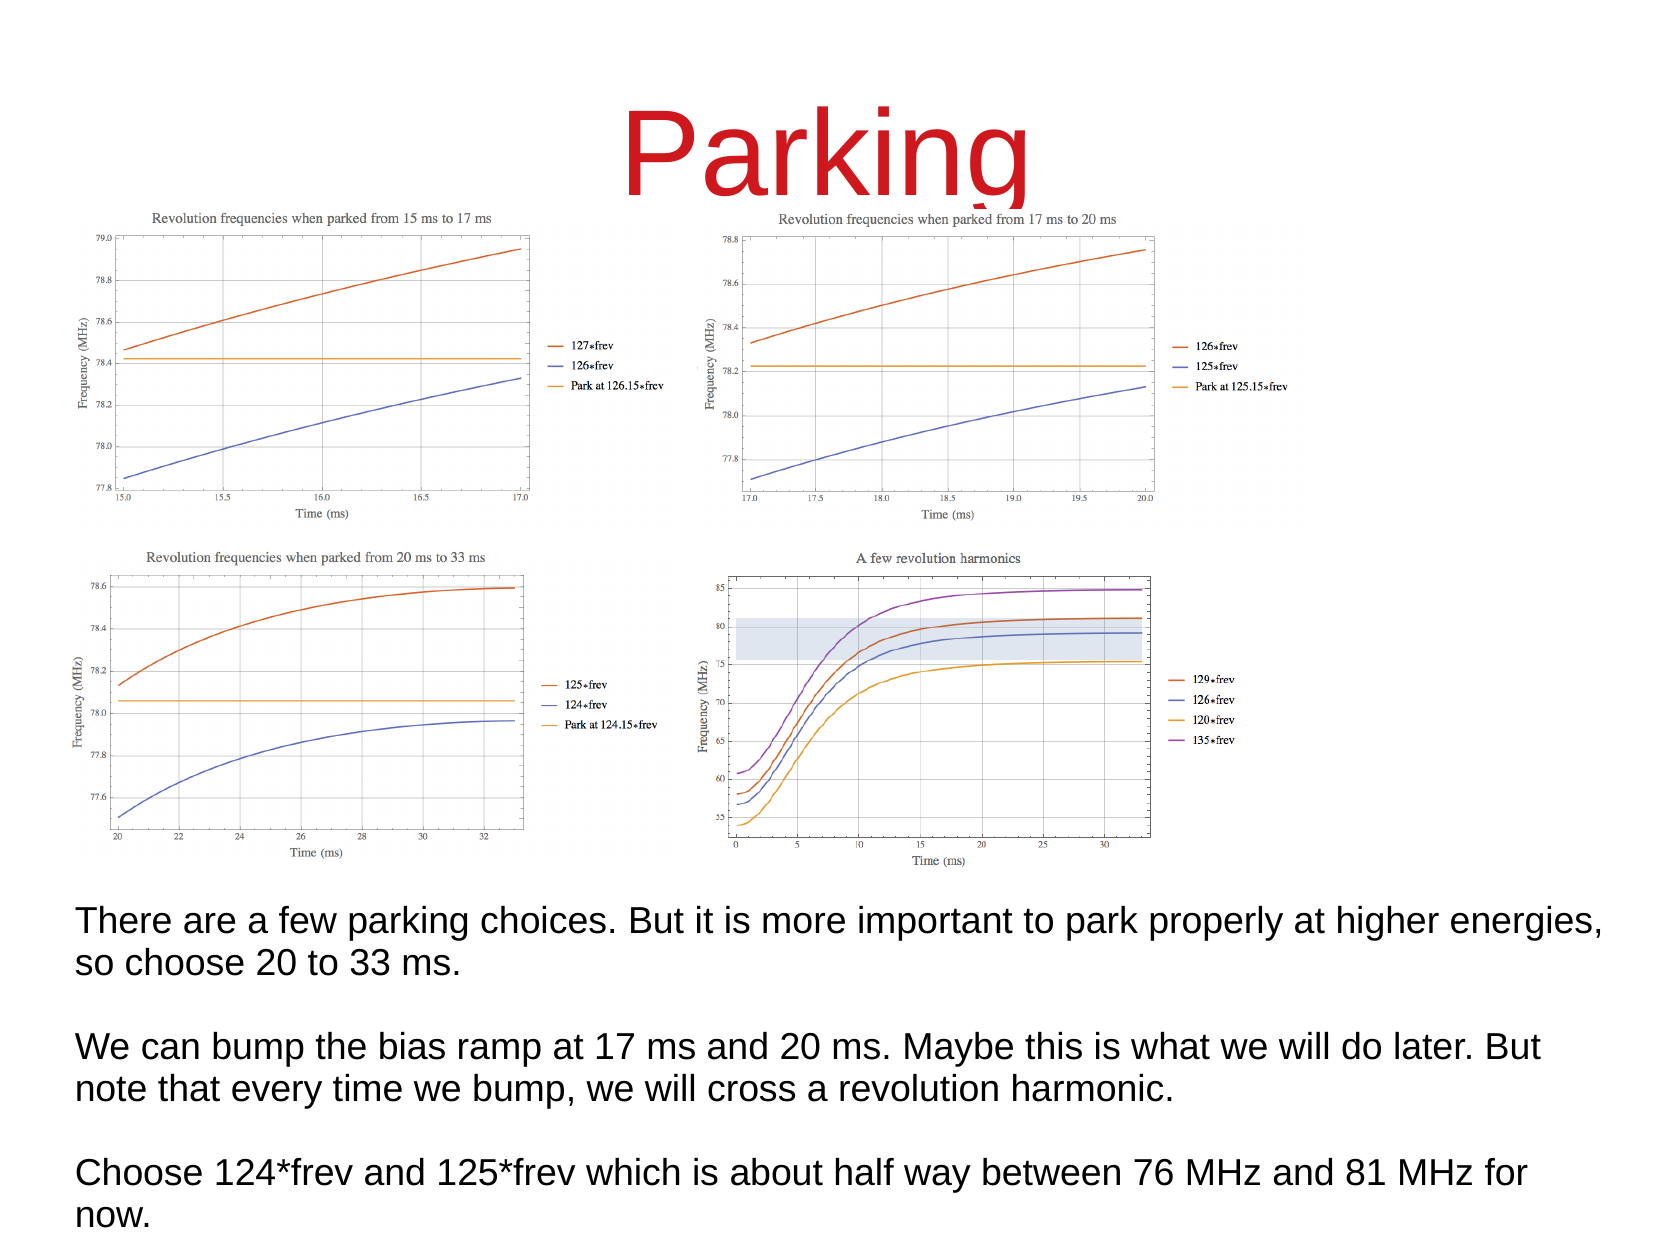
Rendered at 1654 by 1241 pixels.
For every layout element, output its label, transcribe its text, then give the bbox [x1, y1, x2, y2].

picture [71, 551, 672, 871]
picture [697, 209, 1306, 532]
picture [697, 551, 1239, 871]
text_box There are a few parking choices. But it is more important to park properly at higher energies, so choose 20 to 33 ms. We can bump the bias ramp at 17 ms and 20 ms. Maybe this is what we will do later. But note that every time we bump, we will cross a revolution harmonic. Choose 124*frev and 125*frev which is about half way between 76 MHz and 81 MHz for now. [60, 892, 1624, 1241]
title Parking [82, 49, 1571, 257]
picture [71, 209, 672, 532]
